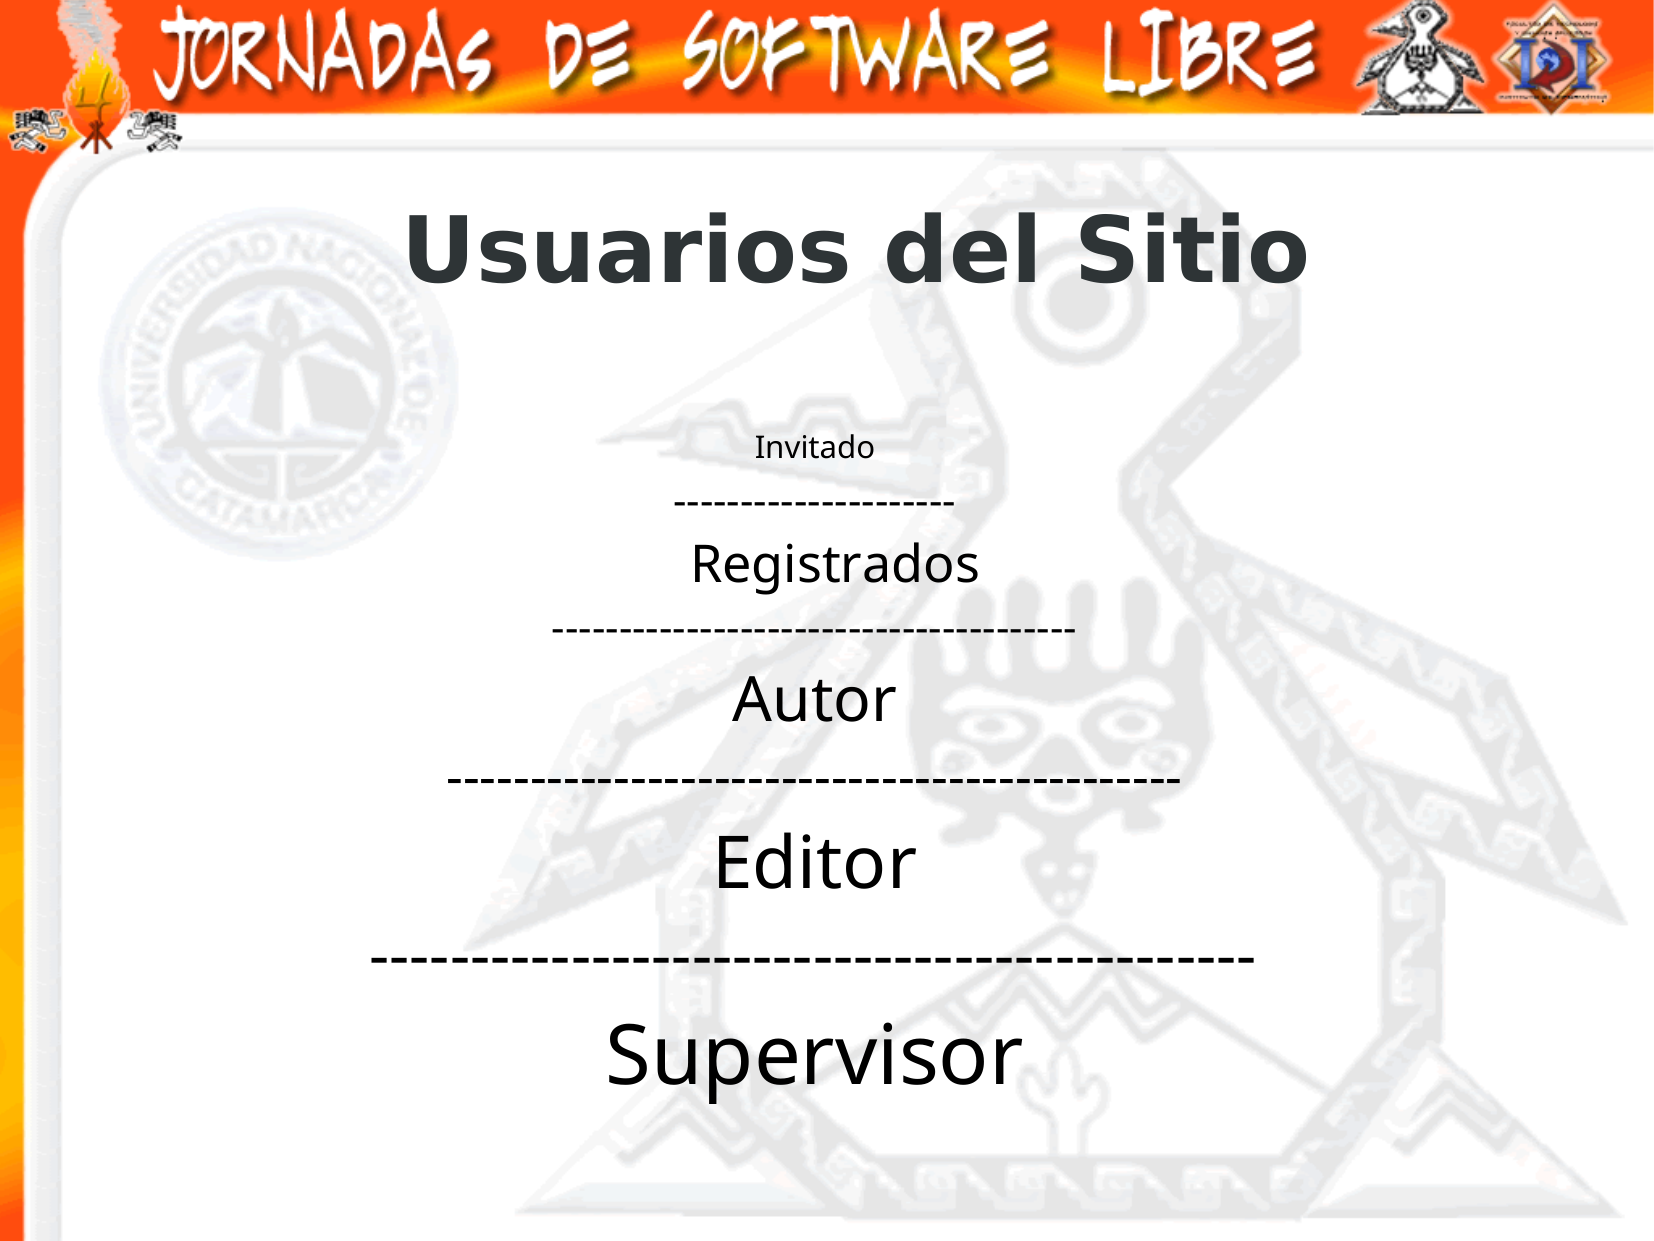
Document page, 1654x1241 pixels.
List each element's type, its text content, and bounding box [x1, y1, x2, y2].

list Invitado --------------------- Registrados --------------------------------------- Autor -------------------------------------------- Editor -------------------------------------------- Supervisor [0, 413, 1489, 1218]
title Usuarios del Sitio [401, 147, 1418, 355]
picture [0, 0, 1654, 1241]
